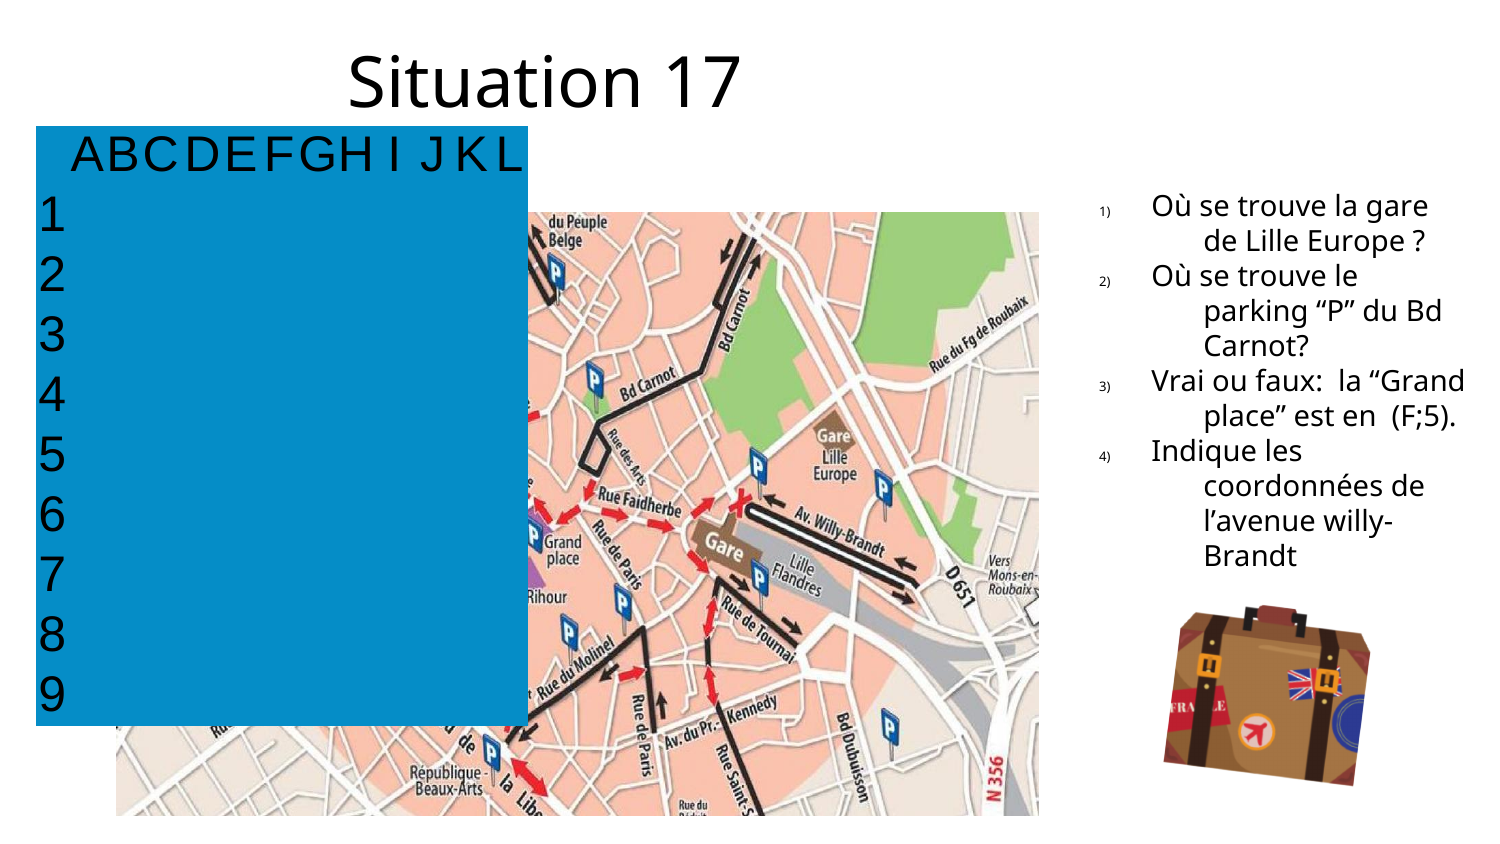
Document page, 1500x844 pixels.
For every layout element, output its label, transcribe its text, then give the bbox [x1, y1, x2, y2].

table_cell [260, 546, 298, 606]
table_header [36, 126, 68, 186]
table_cell [298, 666, 337, 726]
table_cell [375, 666, 414, 726]
table_cell [106, 306, 138, 366]
table_cell [183, 486, 222, 546]
table_cell [452, 426, 490, 486]
table_cell [260, 366, 298, 426]
table_cell [375, 546, 414, 606]
table_cell [106, 546, 138, 606]
table_cell [138, 246, 183, 306]
table_cell [375, 186, 414, 246]
table_cell [183, 426, 222, 486]
table_cell [337, 426, 375, 486]
table_cell 9 [36, 666, 68, 726]
table_cell [452, 246, 490, 306]
table_cell [298, 306, 337, 366]
table_cell [260, 186, 298, 246]
table_cell [452, 186, 490, 246]
table_header D [183, 126, 222, 186]
table_cell [222, 366, 260, 426]
table_cell [222, 666, 260, 726]
table_header K [452, 126, 490, 186]
table_cell [375, 366, 414, 426]
table_cell [222, 246, 260, 306]
table_cell [337, 366, 375, 426]
table_cell [222, 486, 260, 546]
table_cell [183, 666, 222, 726]
table_header I [375, 126, 414, 186]
table_cell [298, 546, 337, 606]
table_cell [298, 606, 337, 666]
table_cell [375, 486, 414, 546]
text_box Situation 17 [332, 22, 1098, 139]
table_cell [490, 186, 528, 246]
table_cell [68, 426, 106, 486]
table_cell [138, 486, 183, 546]
table_cell [106, 186, 138, 246]
table_cell [452, 306, 490, 366]
table_cell [375, 306, 414, 366]
table_cell [490, 666, 528, 726]
table_cell [68, 546, 106, 606]
table_cell [138, 606, 183, 666]
table_cell [183, 186, 222, 246]
table_cell [183, 306, 222, 366]
picture [1124, 557, 1396, 816]
table_header C [138, 126, 183, 186]
table_cell [260, 486, 298, 546]
table_cell [337, 606, 375, 666]
table_cell [414, 606, 452, 666]
table_cell [375, 246, 414, 306]
table_cell [452, 666, 490, 726]
table_cell [106, 246, 138, 306]
table_cell [260, 606, 298, 666]
table_cell [337, 546, 375, 606]
table_cell [260, 306, 298, 366]
table_cell [106, 606, 138, 666]
table_cell [414, 306, 452, 366]
table_cell [138, 366, 183, 426]
table_cell [68, 606, 106, 666]
table_header L [490, 126, 528, 186]
table_cell [222, 186, 260, 246]
table_cell [414, 486, 452, 546]
table_cell [490, 486, 528, 546]
table_cell [490, 246, 528, 306]
table_cell [68, 246, 106, 306]
table_header A [68, 126, 106, 186]
table_cell [106, 486, 138, 546]
table_cell [222, 426, 260, 486]
table_cell [68, 186, 106, 246]
table_cell 6 [36, 486, 68, 546]
table_cell [414, 246, 452, 306]
table_cell [260, 246, 298, 306]
table_cell [490, 546, 528, 606]
table_cell 1 [36, 186, 68, 246]
table_cell [298, 186, 337, 246]
table_cell 2 [36, 246, 68, 306]
table_cell [68, 486, 106, 546]
table_header G [298, 126, 337, 186]
table_cell [298, 366, 337, 426]
table_cell [490, 306, 528, 366]
table_cell [337, 246, 375, 306]
table_cell [298, 246, 337, 306]
table_cell [106, 426, 138, 486]
table_cell [138, 666, 183, 726]
table_cell [337, 486, 375, 546]
table_cell [490, 426, 528, 486]
table_cell [414, 666, 452, 726]
table_header F [260, 126, 298, 186]
table_cell [68, 366, 106, 426]
table_cell [337, 186, 375, 246]
table_cell [298, 426, 337, 486]
table_header H [337, 126, 375, 186]
table_cell [375, 426, 414, 486]
picture [116, 212, 1039, 816]
table_cell [222, 306, 260, 366]
table_cell 3 [36, 306, 68, 366]
table_cell [490, 606, 528, 666]
table_cell [68, 666, 106, 726]
table_cell [452, 366, 490, 426]
table_cell 4 [36, 366, 68, 426]
table_cell [452, 606, 490, 666]
table_cell [138, 186, 183, 246]
table_cell [138, 546, 183, 606]
table_cell [375, 606, 414, 666]
table_header J [414, 126, 452, 186]
table_cell [260, 426, 298, 486]
table_cell [414, 366, 452, 426]
table_cell [490, 366, 528, 426]
table_cell [138, 306, 183, 366]
table_cell [106, 366, 138, 426]
table_cell 8 [36, 606, 68, 666]
table_header E [222, 126, 260, 186]
table_cell [337, 306, 375, 366]
table_cell [106, 666, 138, 726]
table_cell [414, 546, 452, 606]
table_cell [414, 186, 452, 246]
table_header B [106, 126, 138, 186]
table_cell [138, 426, 183, 486]
table_cell [183, 366, 222, 426]
table_cell [452, 546, 490, 606]
table_cell [183, 246, 222, 306]
table_cell [337, 666, 375, 726]
table_cell [414, 426, 452, 486]
table_cell [298, 486, 337, 546]
table_cell [183, 606, 222, 666]
table_cell [68, 306, 106, 366]
table_cell [222, 546, 260, 606]
table_cell 5 [36, 426, 68, 486]
table_cell [260, 666, 298, 726]
text_box Où se trouve la gare de Lille Europe ? Où se trouve le parking “P” du Bd Carnot? Vrai ou faux: la “Grand place” est en (F;5). Indique les coordonnées de l’avenue willy- Brandt [1038, 172, 1482, 522]
table_cell [222, 606, 260, 666]
table_cell 7 [36, 546, 68, 606]
table_cell [452, 486, 490, 546]
table_cell [183, 546, 222, 606]
